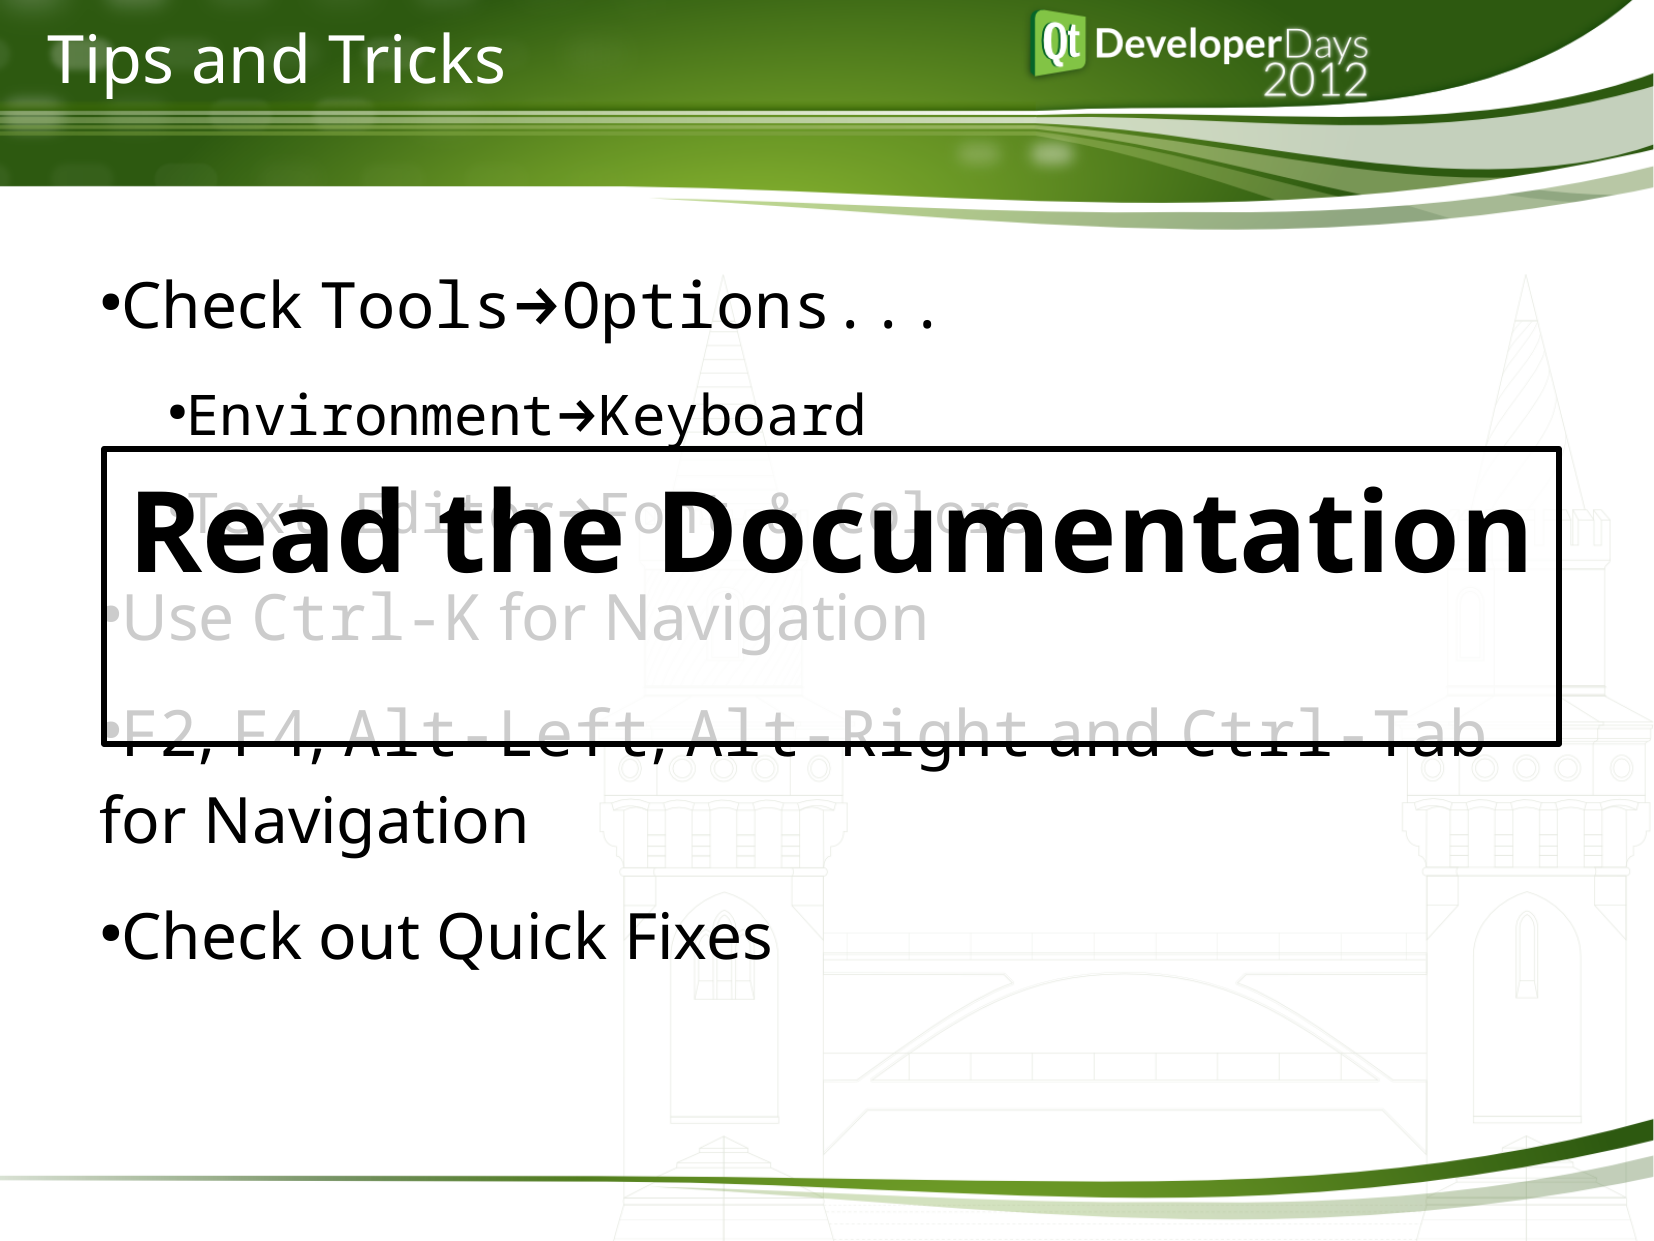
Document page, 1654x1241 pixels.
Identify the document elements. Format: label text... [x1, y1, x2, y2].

title Tips and Tricks [47, 11, 1028, 178]
picture [0, 0, 1654, 1241]
list Check Tools→Options... Environment→Keyboard Text Editor→Font & Colors Use Ctrl-K for Navigation F2, F4, Alt-Left, Alt-Right and Ctrl-Tab for Navigation Check out Quick Fixes [82, 259, 1538, 980]
list Read the Documentation [103, 448, 1560, 745]
